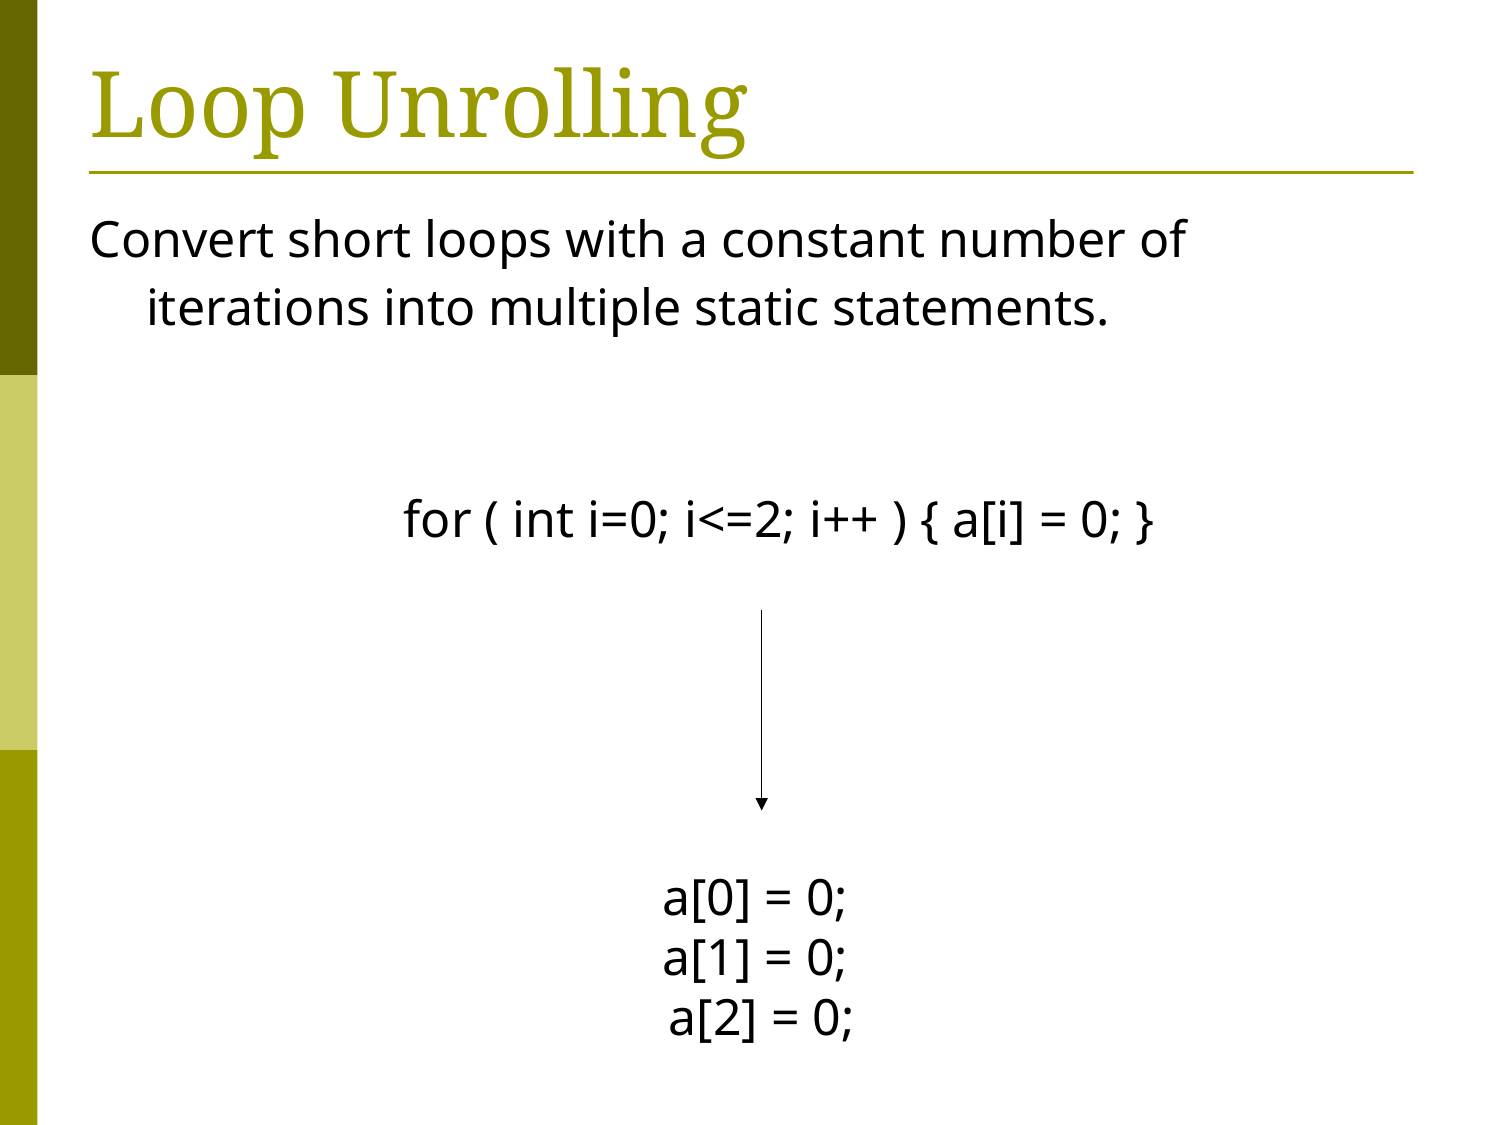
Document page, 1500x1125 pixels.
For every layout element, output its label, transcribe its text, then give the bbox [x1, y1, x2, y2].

text_box a[0] = 0; a[1] = 0; a[2] = 0; [242, 857, 1282, 1054]
title Loop Unrolling [75, 45, 1426, 173]
list Convert short loops with a constant number of iterations into multiple static statements. [75, 196, 1426, 386]
text_box for ( int i=0; i<=2; i++ ) { a[i] = 0; } [230, 479, 1329, 556]
